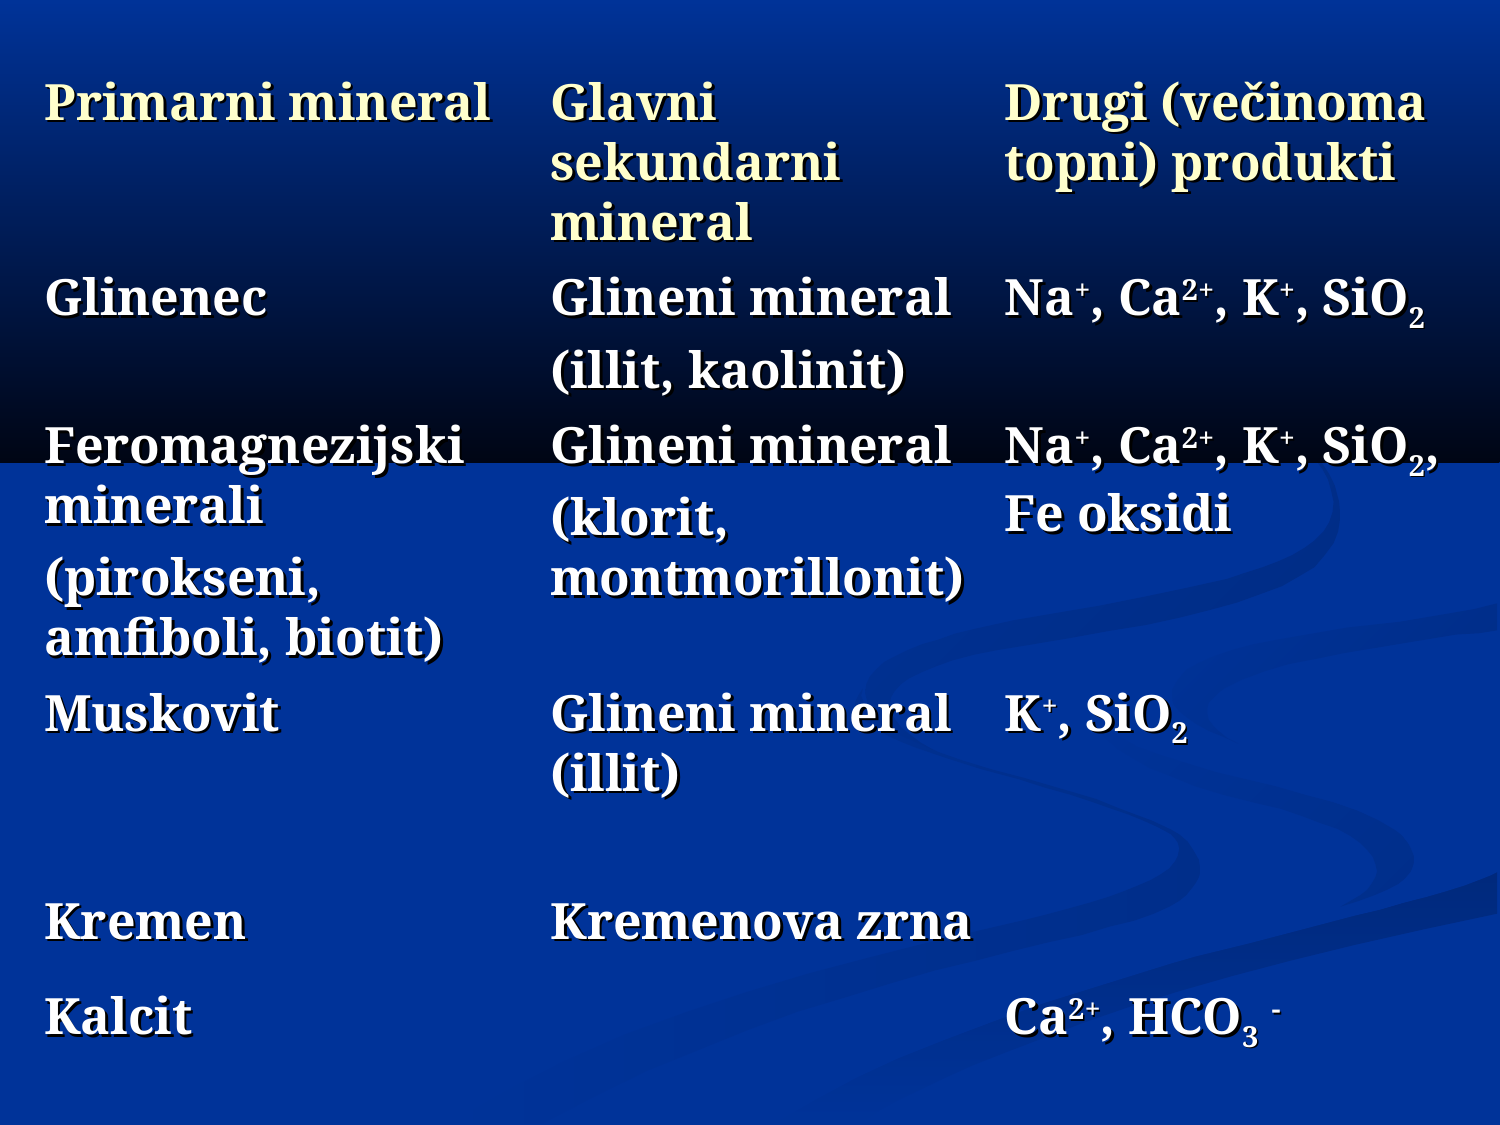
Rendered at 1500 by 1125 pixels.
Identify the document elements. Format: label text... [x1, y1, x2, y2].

table_cell Glineni mineral (illit) [536, 674, 990, 882]
table_cell Na+, Ca2+, K+, SiO2 [990, 258, 1471, 406]
table_cell Glineni mineral (klorit, montmorillonit) [536, 406, 990, 674]
table_cell [536, 977, 990, 1073]
table_header Primarni mineral [29, 62, 536, 258]
table_cell Feromagnezijski minerali (pirokseni, amfiboli, biotit) [29, 406, 536, 674]
table_cell Muskovit [29, 674, 536, 882]
table_cell Glinenec [29, 258, 536, 406]
table_cell Glineni mineral (illit, kaolinit) [536, 258, 990, 406]
table_cell Na+, Ca2+, K+, SiO2, Fe oksidi [990, 406, 1471, 674]
table_cell Ca2+, HCO3 - [990, 977, 1471, 1073]
table_cell Kremenova zrna [536, 882, 990, 977]
table_cell Kremen [29, 882, 536, 977]
table_cell [990, 882, 1471, 977]
table_header Glavni sekundarni mineral [536, 62, 990, 258]
table_cell Kalcit [29, 977, 536, 1073]
table_cell K+, SiO2 [990, 674, 1471, 882]
table_header Drugi (večinoma topni) produkti [990, 62, 1471, 258]
